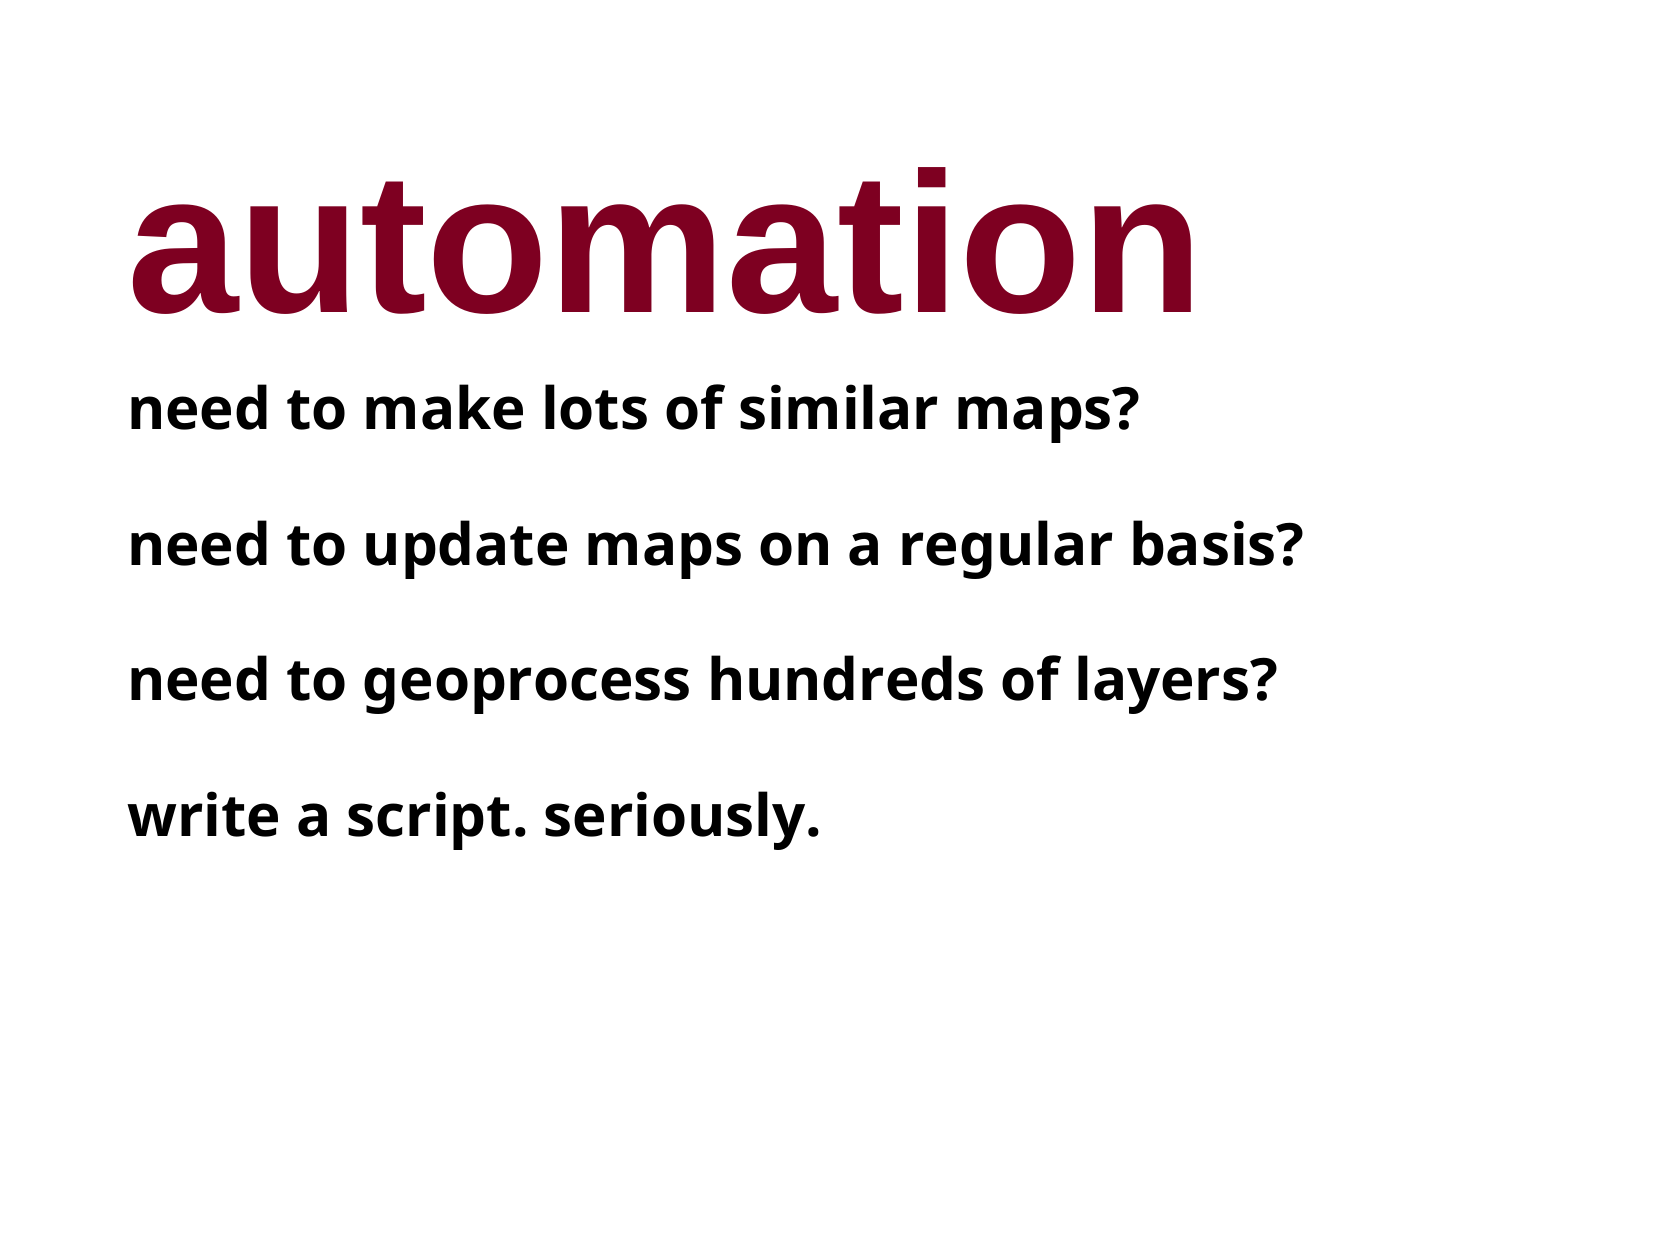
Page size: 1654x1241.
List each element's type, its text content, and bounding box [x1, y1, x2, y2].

text_box need to make lots of similar maps? need to update maps on a regular basis? need to geoprocess hundreds of layers? write a script. seriously. [112, 366, 1575, 1088]
text_box automation [112, 112, 1575, 338]
